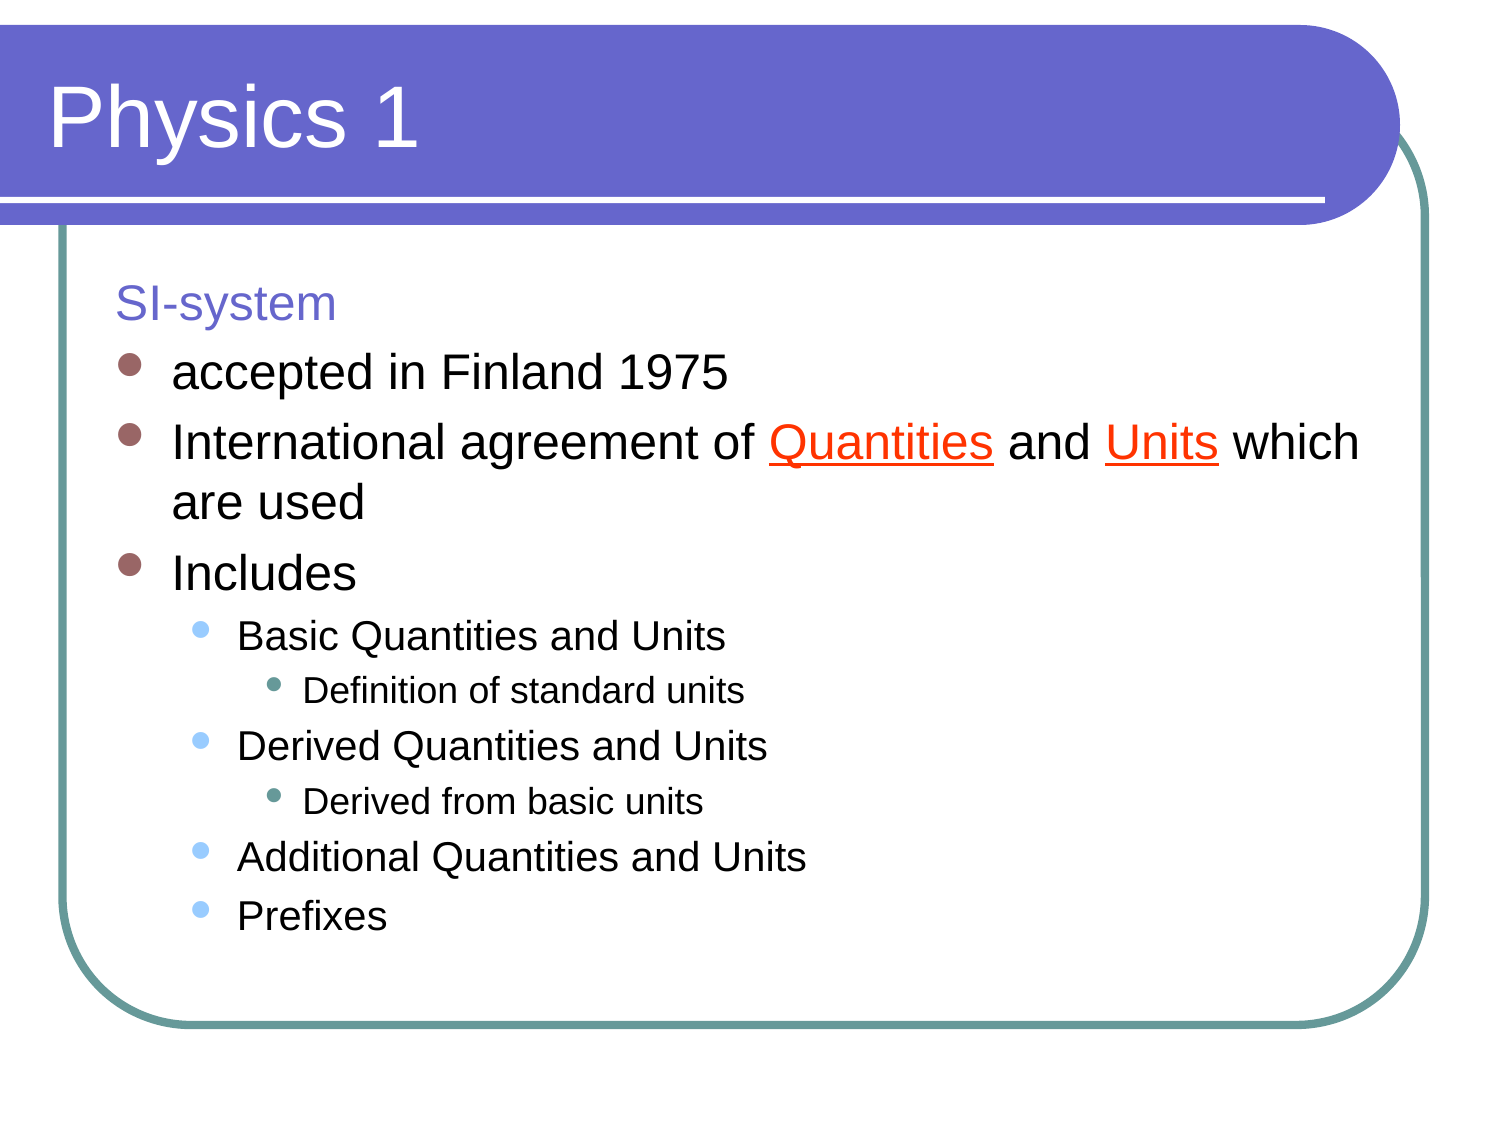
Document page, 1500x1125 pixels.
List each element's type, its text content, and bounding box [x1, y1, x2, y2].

title Physics 1 [32, 37, 1347, 188]
list SI-system accepted in Finland 1975 International agreement of Quantities and Units which are used Includes Basic Quantities and Units Definition of standard units Derived Quantities and Units Derived from basic units Additional Quantities and Units Prefixes [99, 262, 1400, 988]
